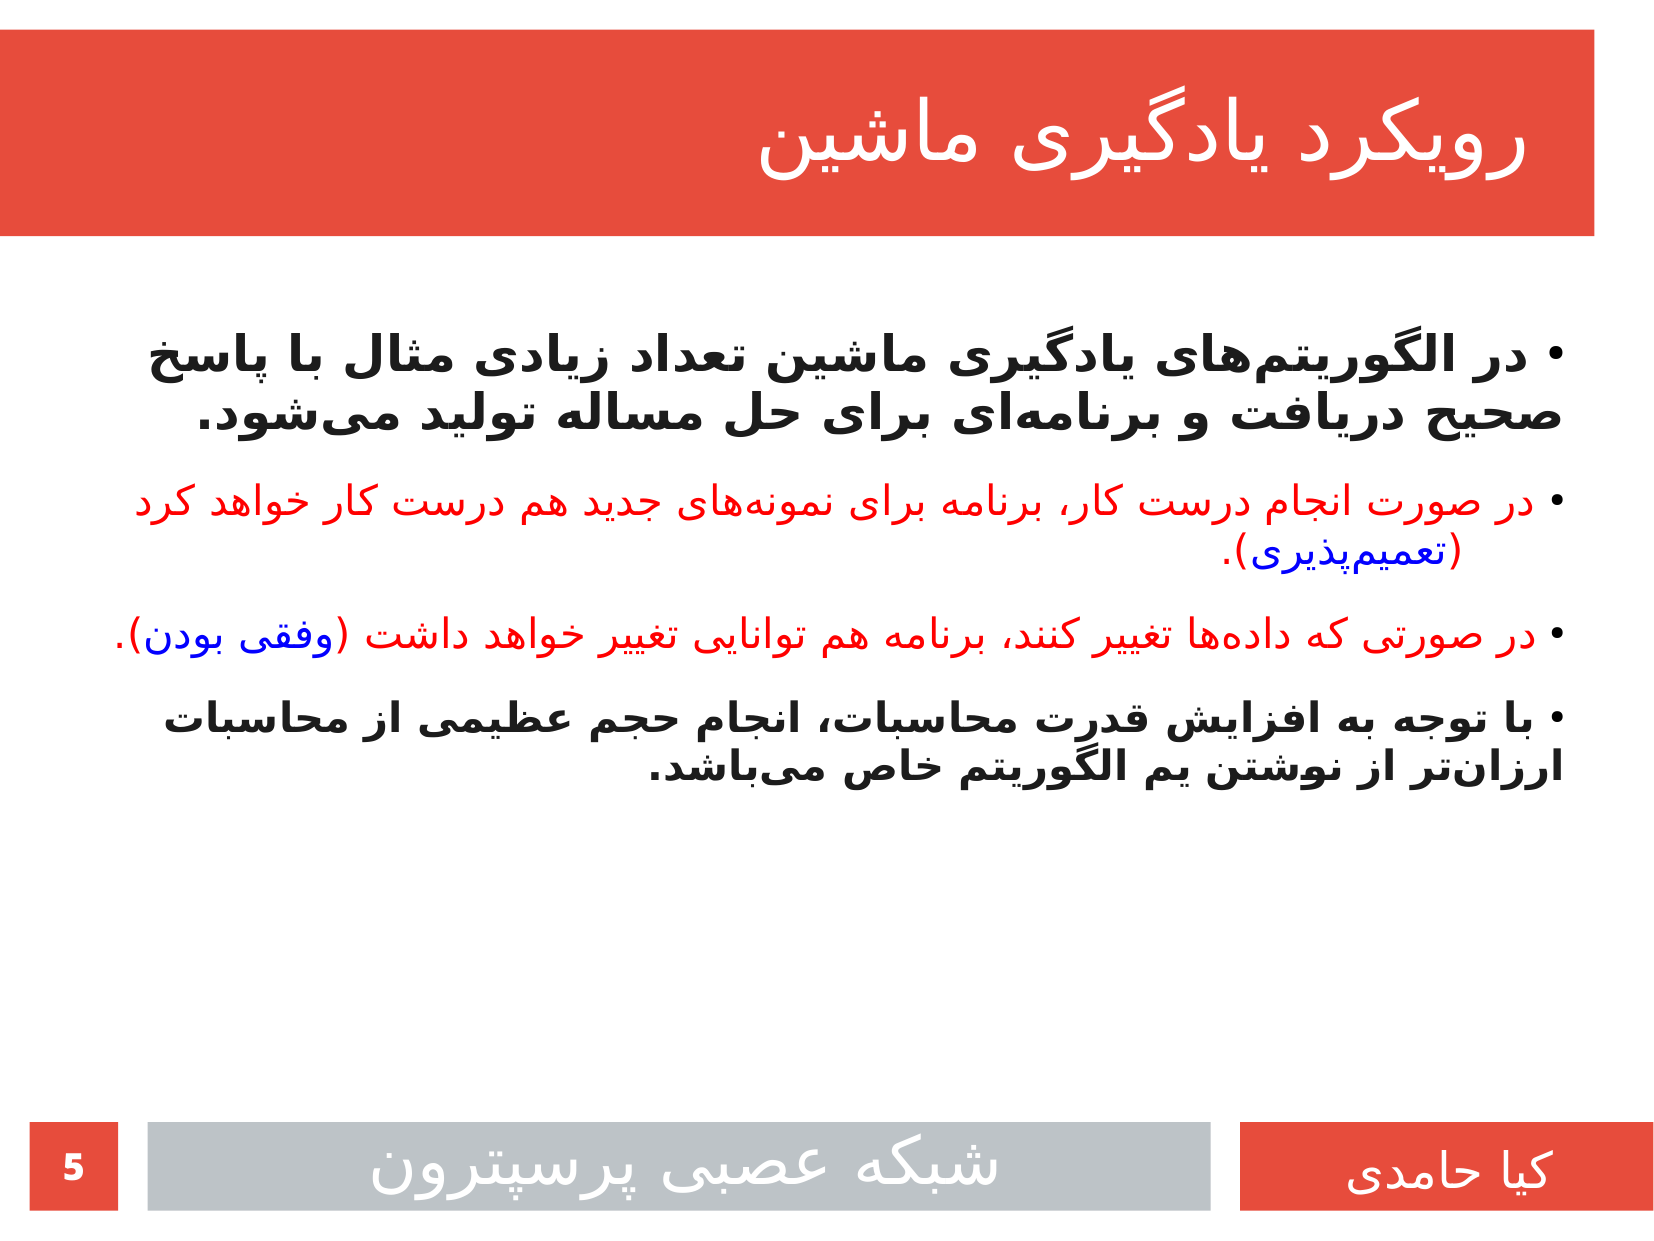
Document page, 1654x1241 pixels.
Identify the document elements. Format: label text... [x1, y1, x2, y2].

title رویکرد یادگیری ماشین [45, 32, 1531, 181]
title شبکه عصبی پرسپترون [150, 1127, 1201, 1201]
title کیا حامدی [1245, 1127, 1654, 1201]
list در الگوریتم‌های یادگیری ماشین تعداد زیادی مثال با پاسخ صحیح دریافت و برنامه‌ای برای حل مساله تولید می‌شود. در صورت انجام درست کار، برنامه برای نمونه‌های جدید هم درست کار خواهد کرد (تعمیم‌پذیری). در صورتی که داده‌ها تغییر کنند، برنامه هم توانایی تغییر خواهد داشت (وفقی بودن). با توجه به افزایش قدرت محاسبات، انجام حجم عظیمی از محاسبات ارزان‌تر از نوشتن یم الگوریتم خاص می‌باشد. [59, 324, 1565, 1093]
